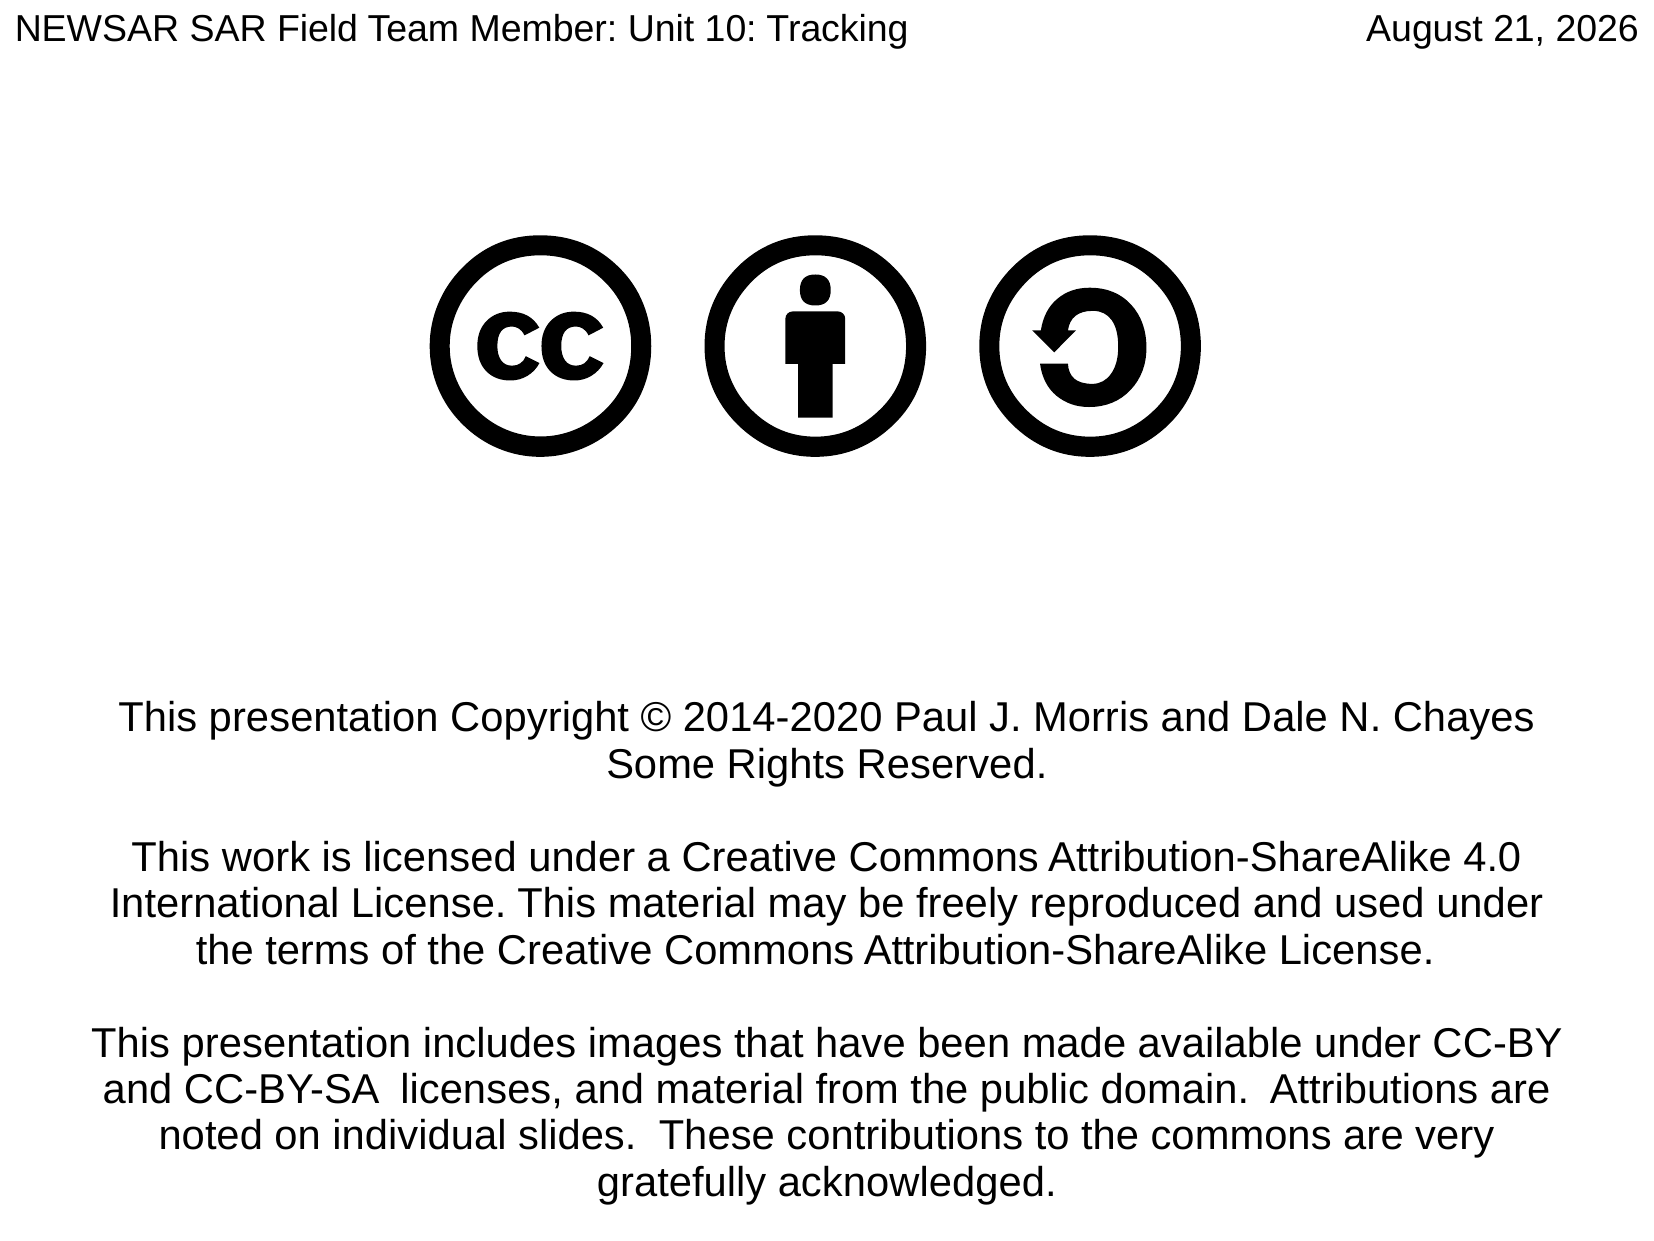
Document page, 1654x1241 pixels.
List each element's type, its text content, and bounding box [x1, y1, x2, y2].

text_box March 3, 2020 [1202, 0, 1654, 57]
text_box NEWSAR SAR Field Team Member: Unit 10: Tracking [0, 0, 933, 57]
picture [702, 233, 928, 459]
picture [977, 233, 1203, 459]
text_box This presentation Copyright © 2014-2020 Paul J. Morris and Dale N. Chayes Some Rights Reserved. This work is licensed under a Creative Commons Attribution-ShareAlike 4.0 International License. This material may be freely reproduced and used under the terms of the Creative Commons Attribution-ShareAlike License. This presentation includes images that have been made available under CC-BY and CC-BY-SA licenses, and material from the public domain. Attributions are noted on individual slides. These contributions to the commons are very gratefully acknowledged. [82, 693, 1571, 1206]
picture [427, 233, 653, 459]
